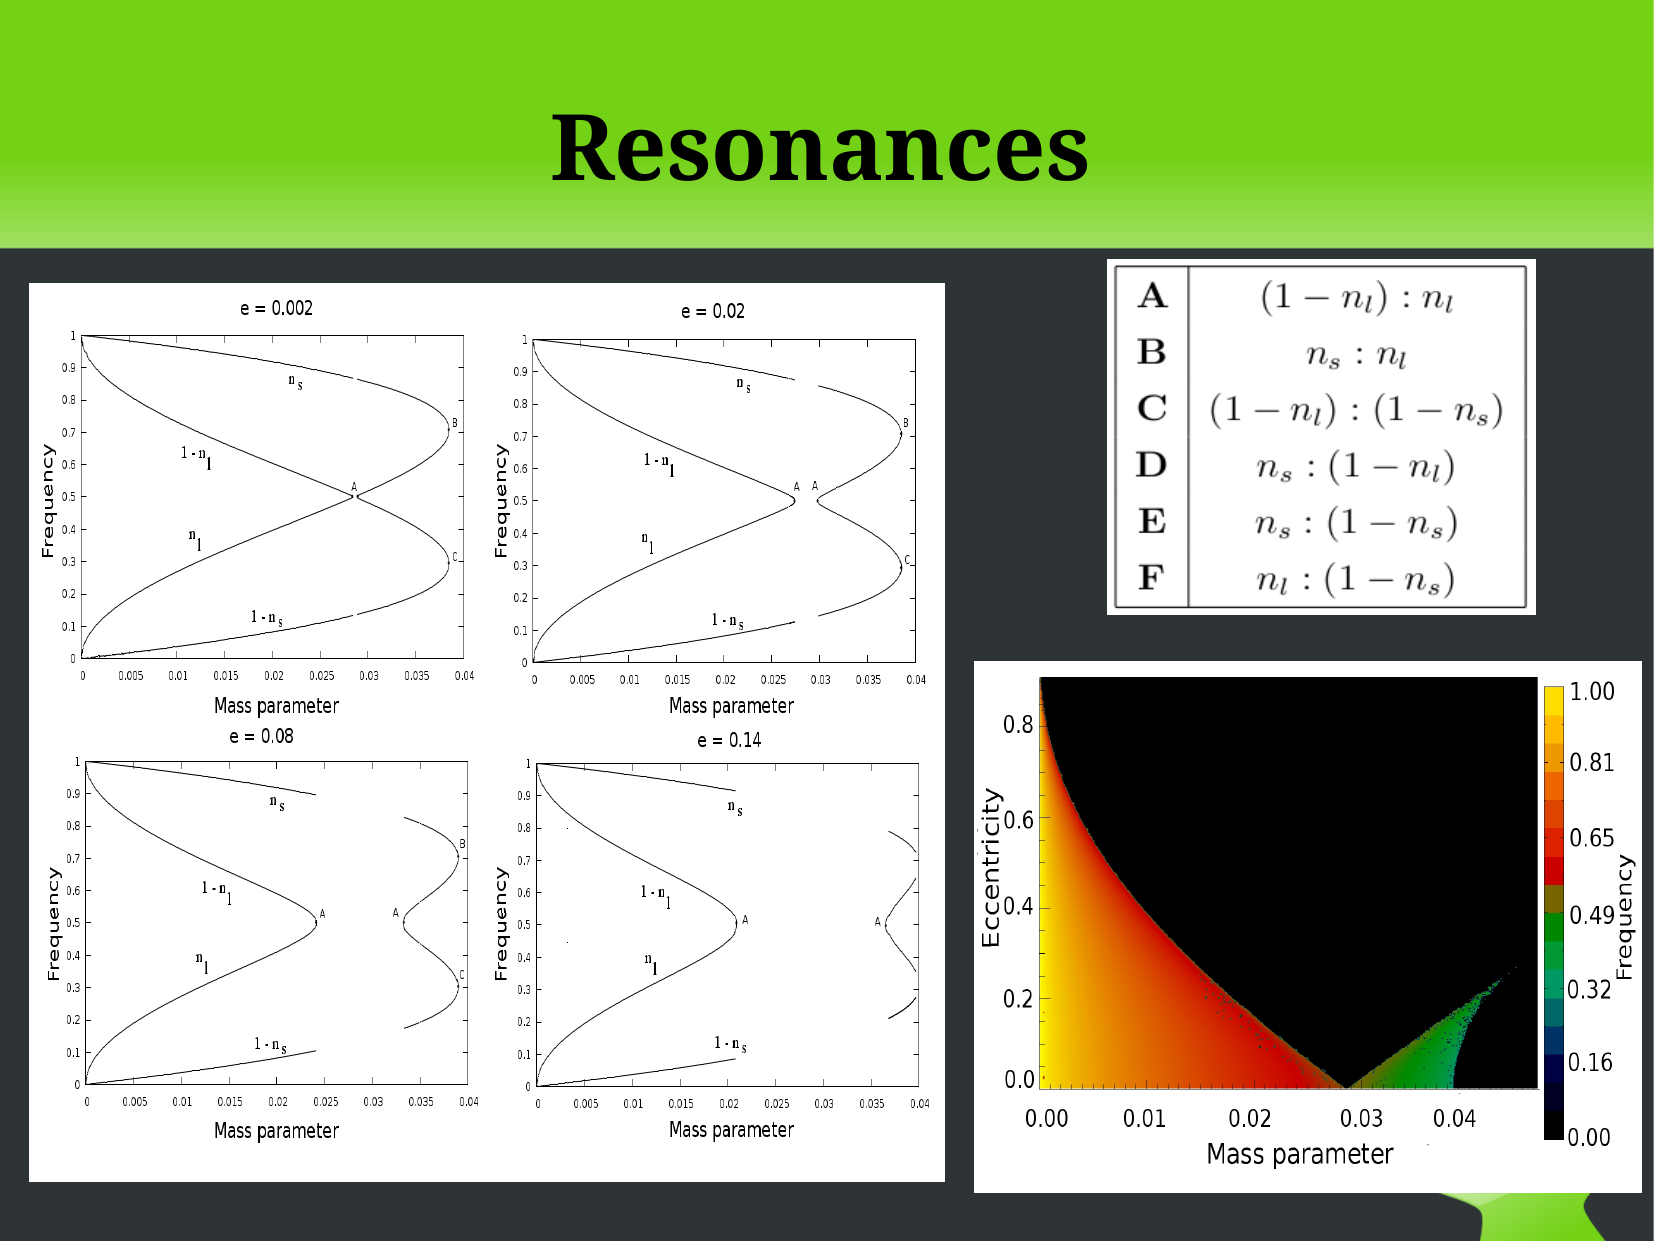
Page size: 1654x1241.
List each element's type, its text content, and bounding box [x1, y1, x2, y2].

picture [0, 0, 1654, 1241]
title Resonances [76, 48, 1565, 242]
